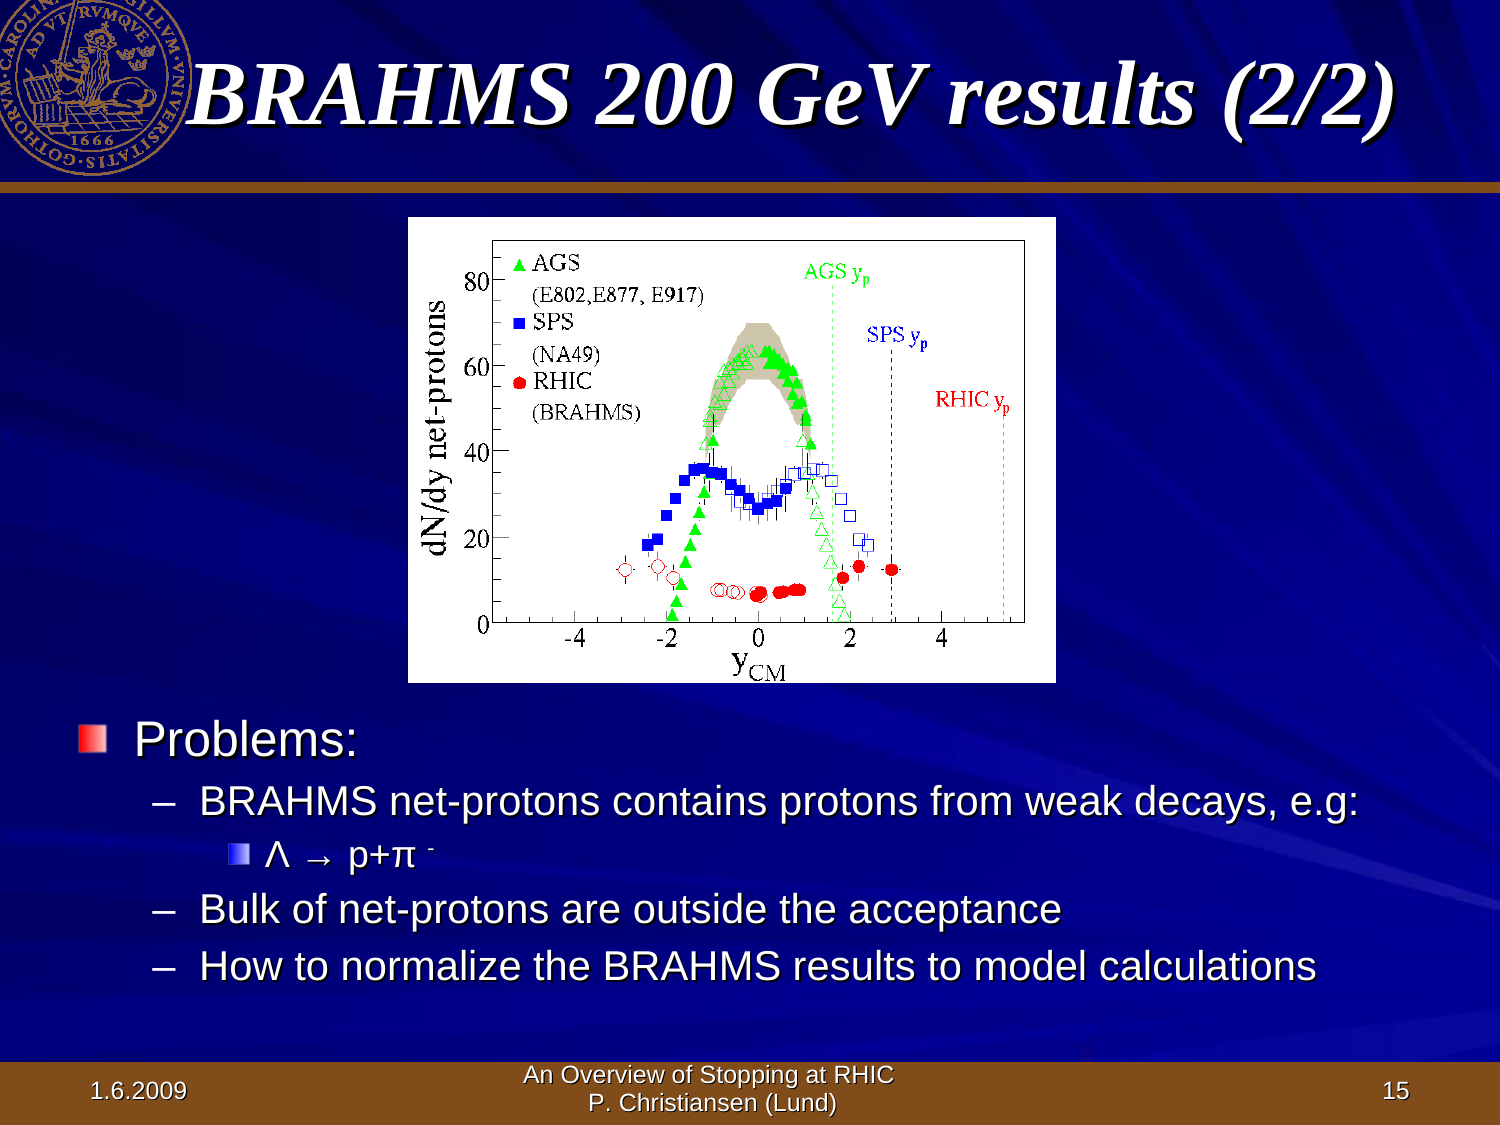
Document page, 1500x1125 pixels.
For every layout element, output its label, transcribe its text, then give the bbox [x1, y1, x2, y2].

list Problems: BRAHMS net-protons contains protons from weak decays, e.g: Λ → p+π - Bulk of net-protons are outside the acceptance How to normalize the BRAHMS results to model calculations [77, 711, 1428, 990]
title BRAHMS 200 GeV results (2/2) [182, 7, 1405, 181]
picture [1, 193, 1500, 1062]
picture [0, 0, 1500, 182]
